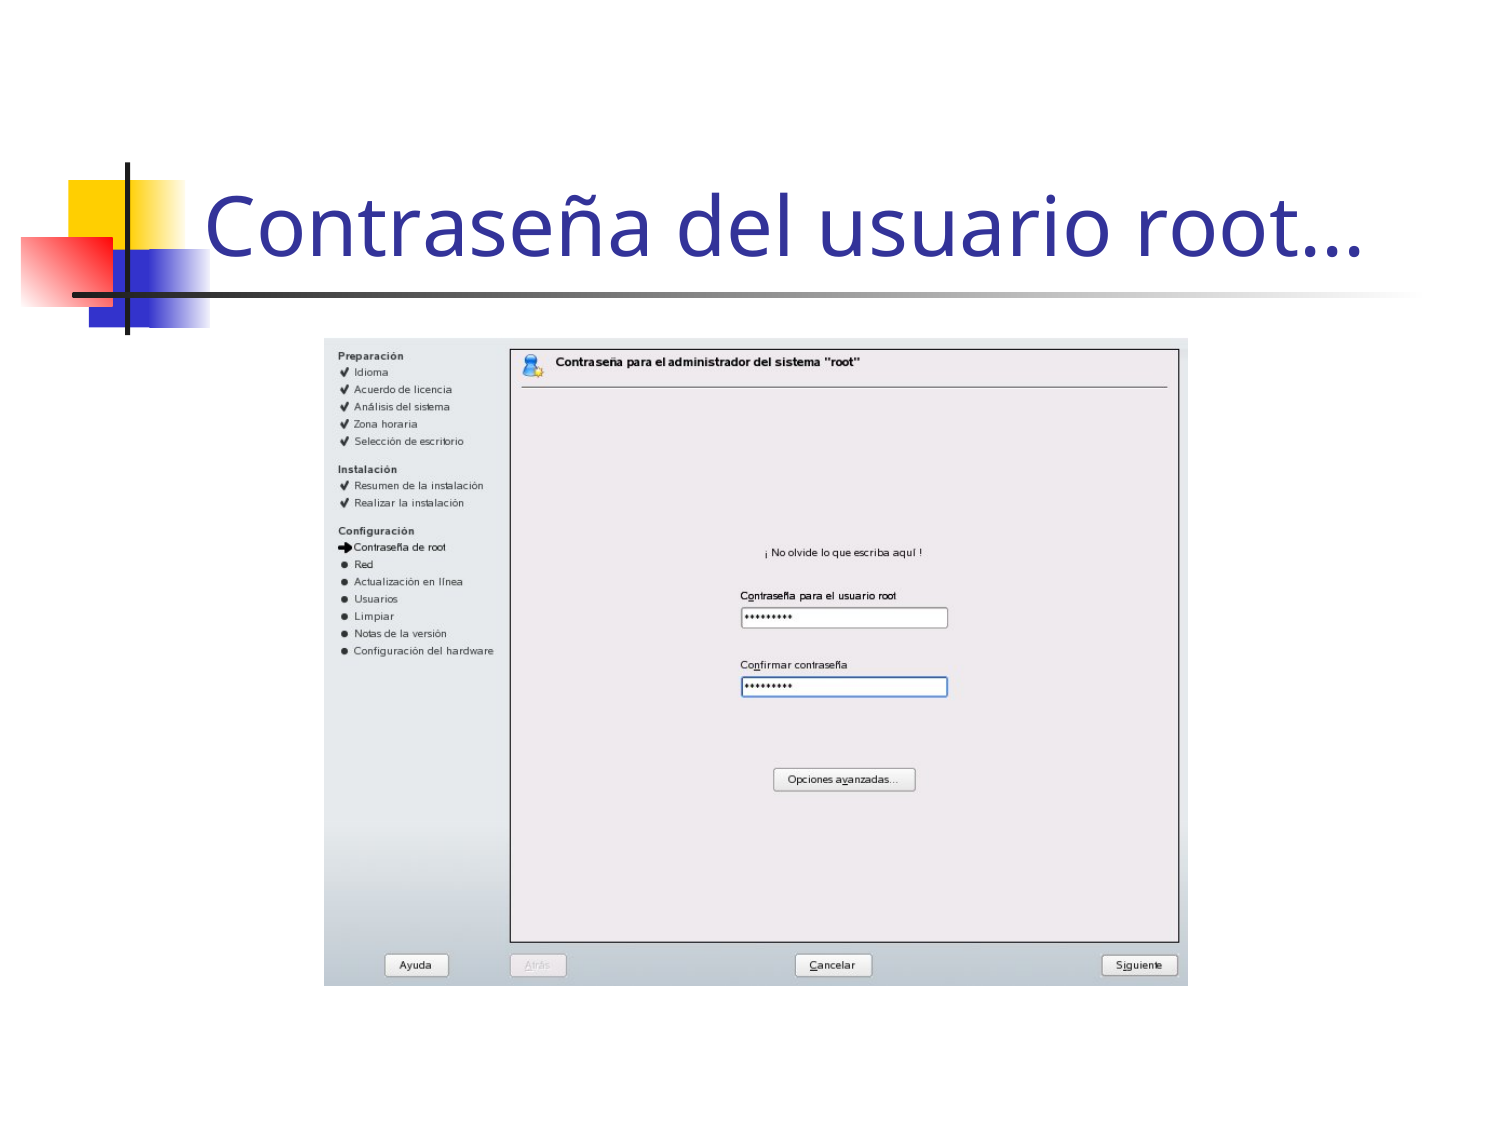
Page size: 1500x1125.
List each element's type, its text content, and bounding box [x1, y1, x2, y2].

title Contraseña del usuario root... [188, 101, 1468, 289]
picture [324, 337, 1188, 986]
